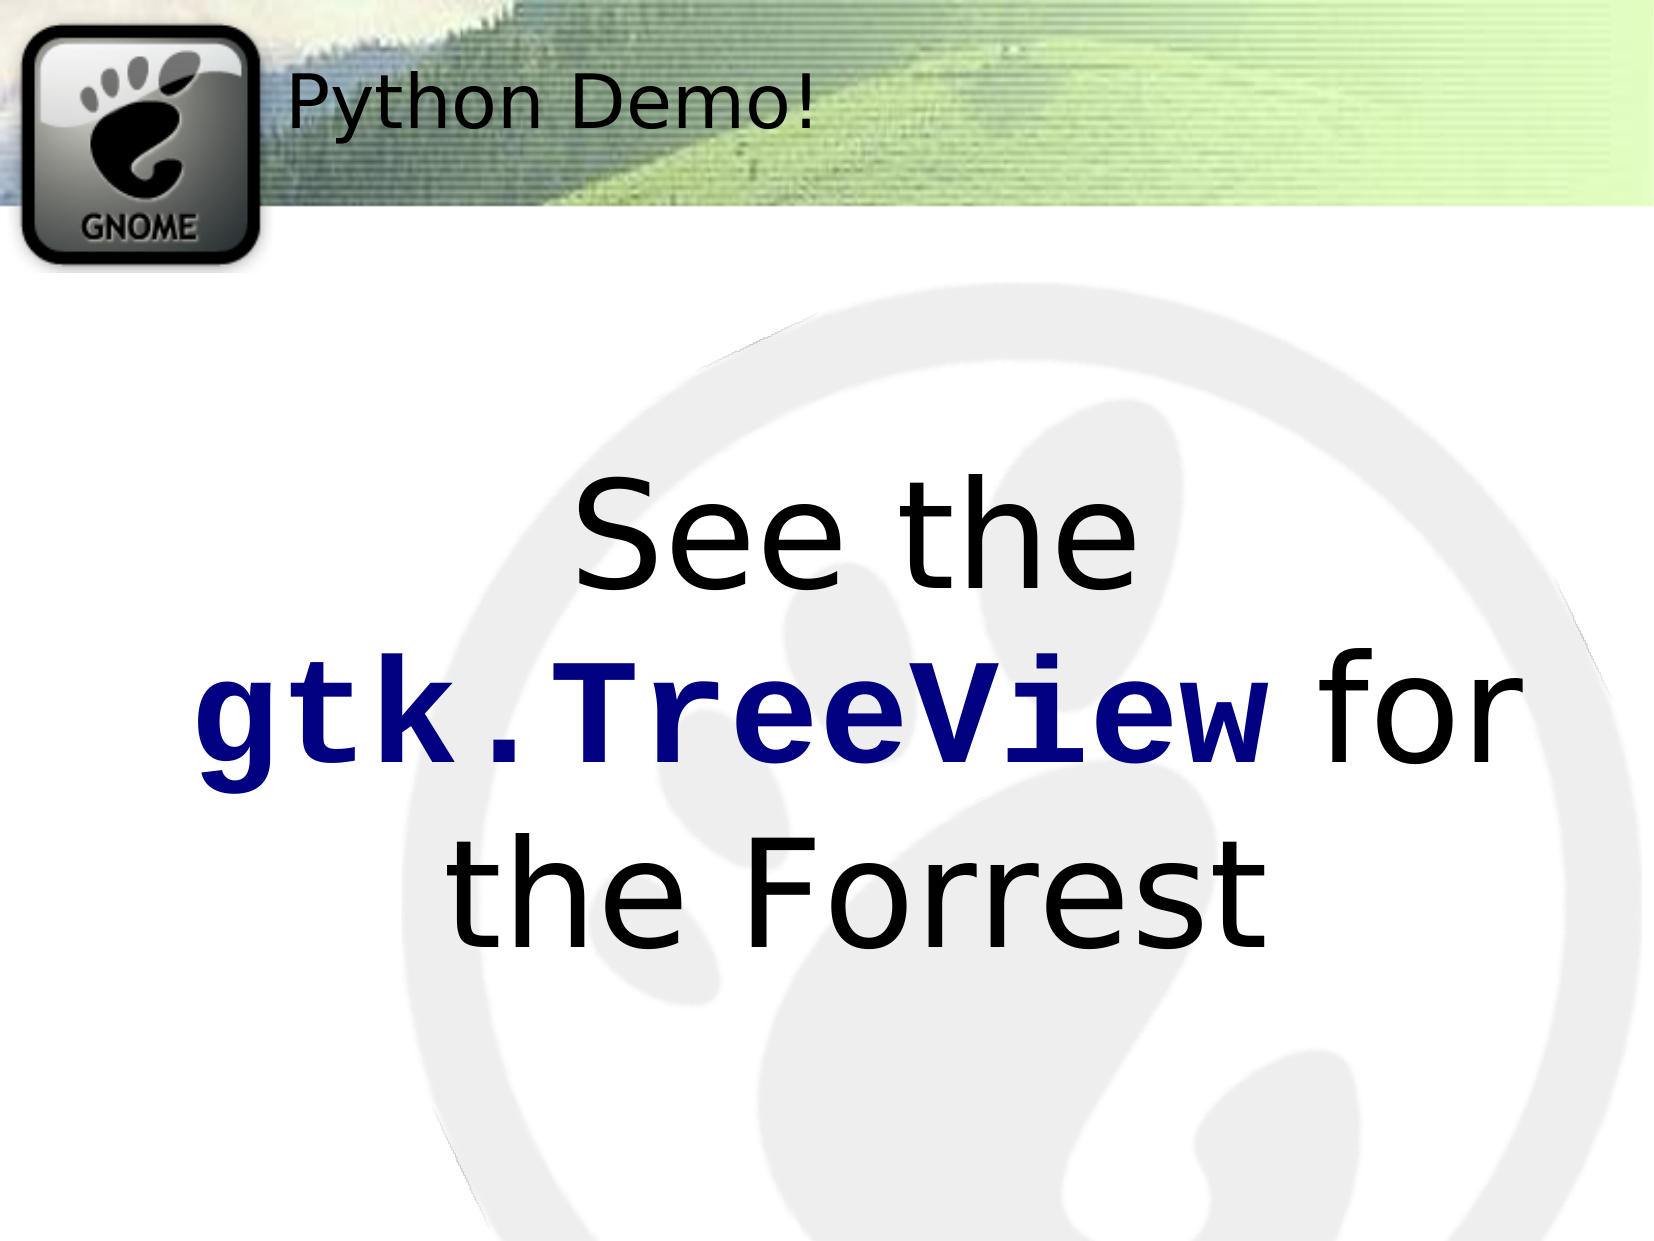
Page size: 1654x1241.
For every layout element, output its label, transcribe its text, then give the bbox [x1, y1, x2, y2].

picture [401, 282, 1642, 1241]
list See the gtk.TreeView for the Forrest [118, 448, 1595, 983]
title Python Demo! [0, 0, 1654, 207]
picture [0, 207, 1654, 273]
